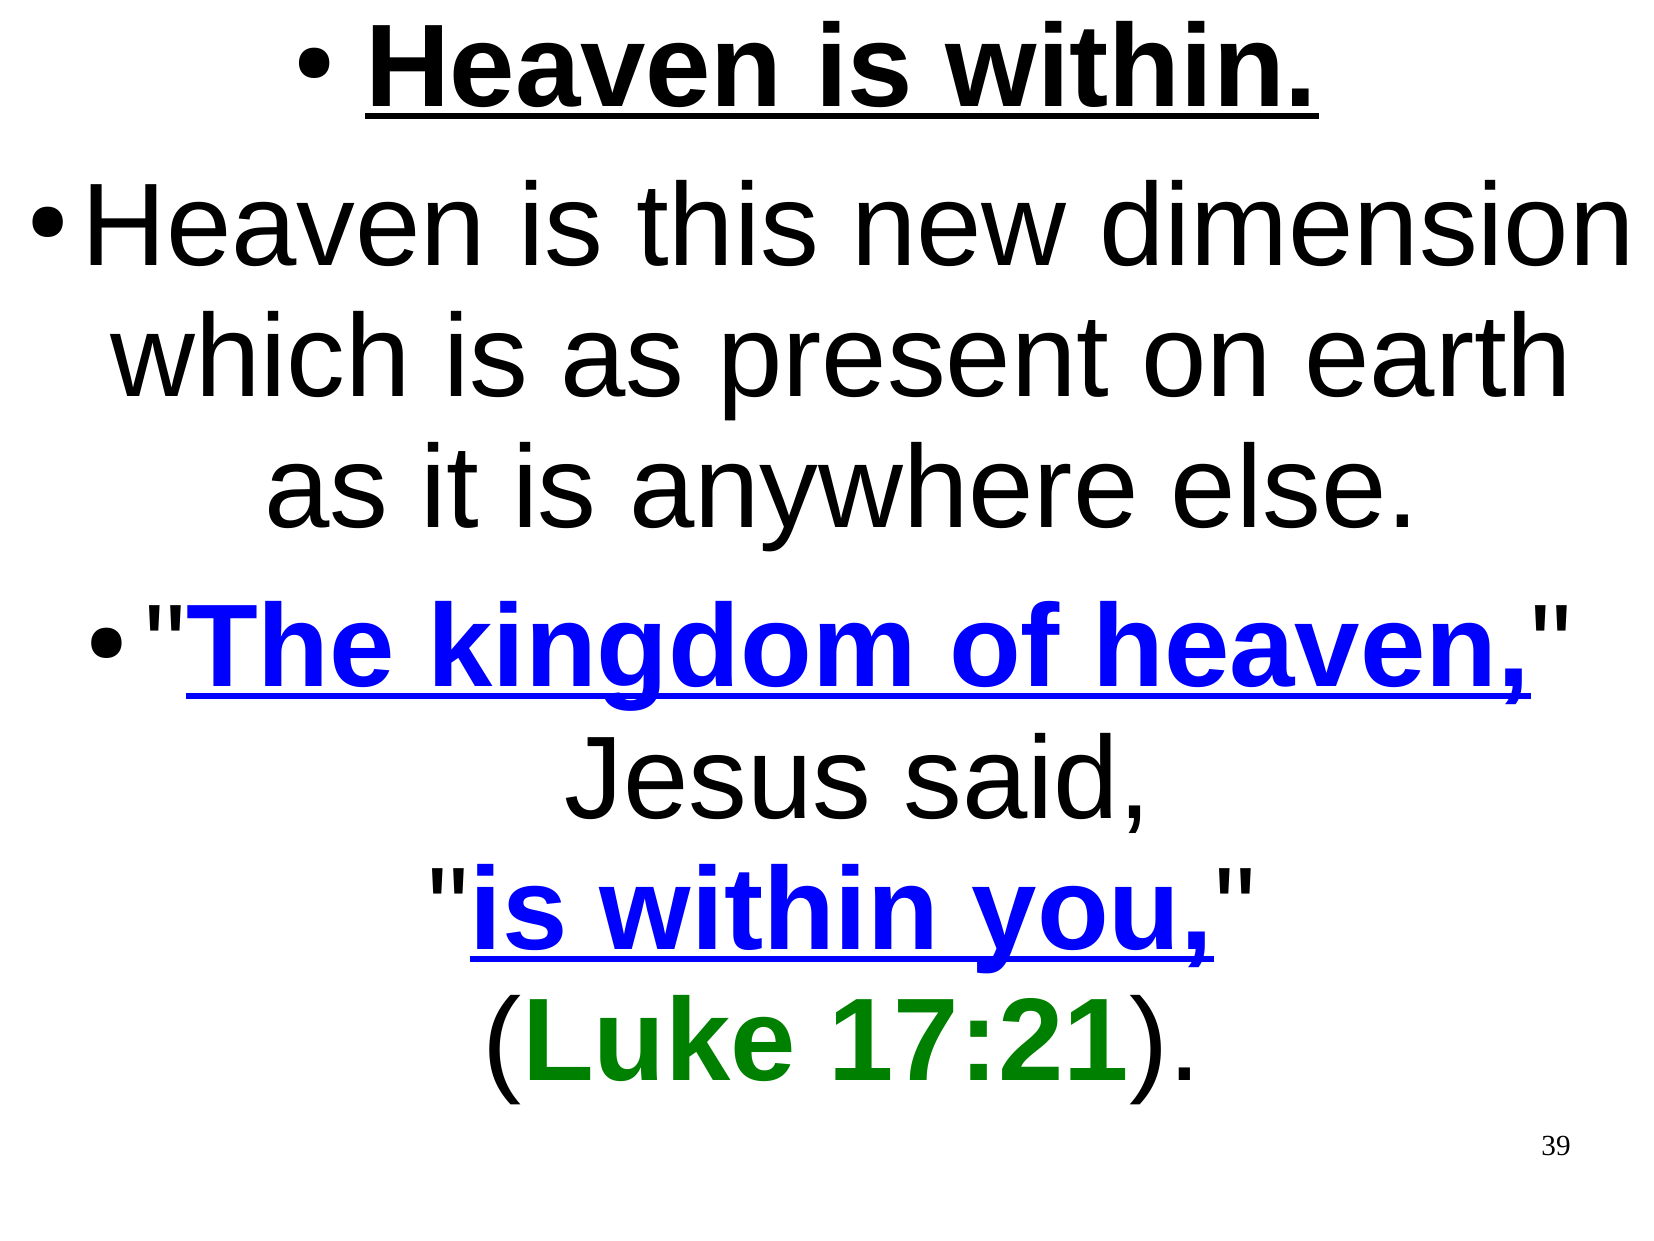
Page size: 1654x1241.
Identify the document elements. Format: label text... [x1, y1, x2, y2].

list Heaven is within. Heaven is this new dimension which is as present on earth as it is anywhere else. "The kingdom of heaven," Jesus said, "is within you," (Luke 17:21). [0, 0, 1651, 1238]
